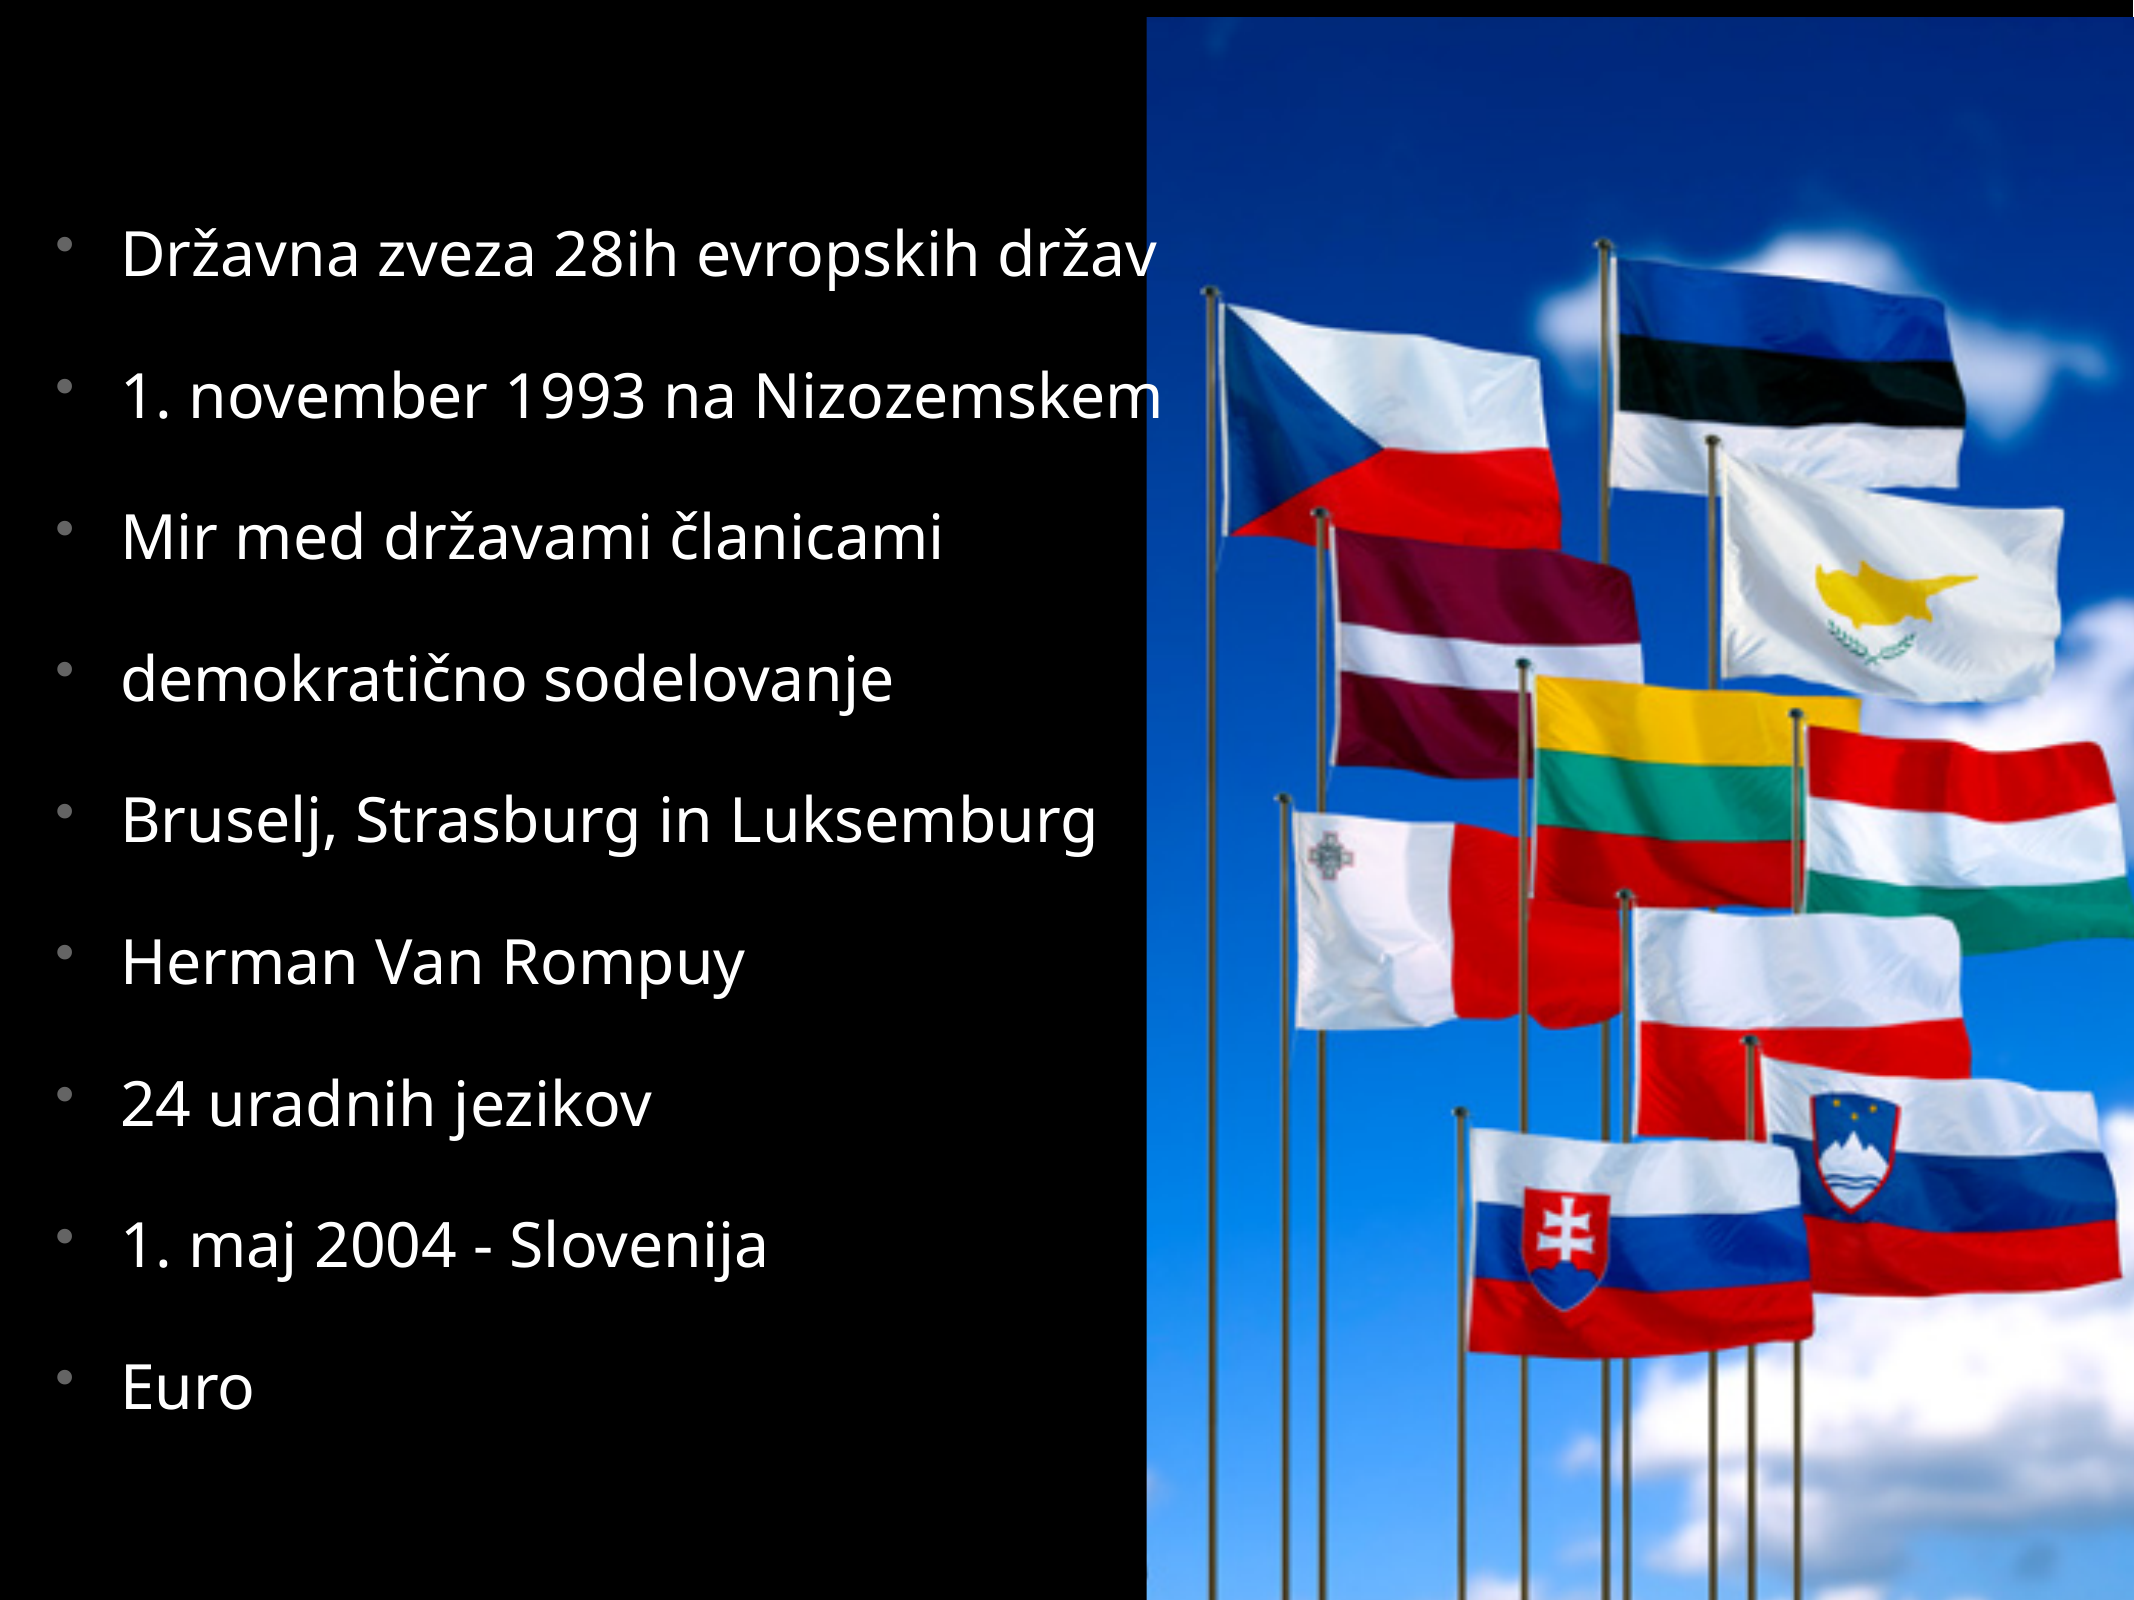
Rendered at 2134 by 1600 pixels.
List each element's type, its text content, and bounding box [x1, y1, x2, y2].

list Državna zveza 28ih evropskih držav 1. november 1993 na Nizozemskem Mir med državami članicami demokratično sodelovanje Bruselj, Strasburg in Luksemburg Herman Van Rompuy 24 uradnih jezikov 1. maj 2004 - Slovenija Euro [55, 61, 1184, 1575]
picture [1146, 17, 2134, 1600]
